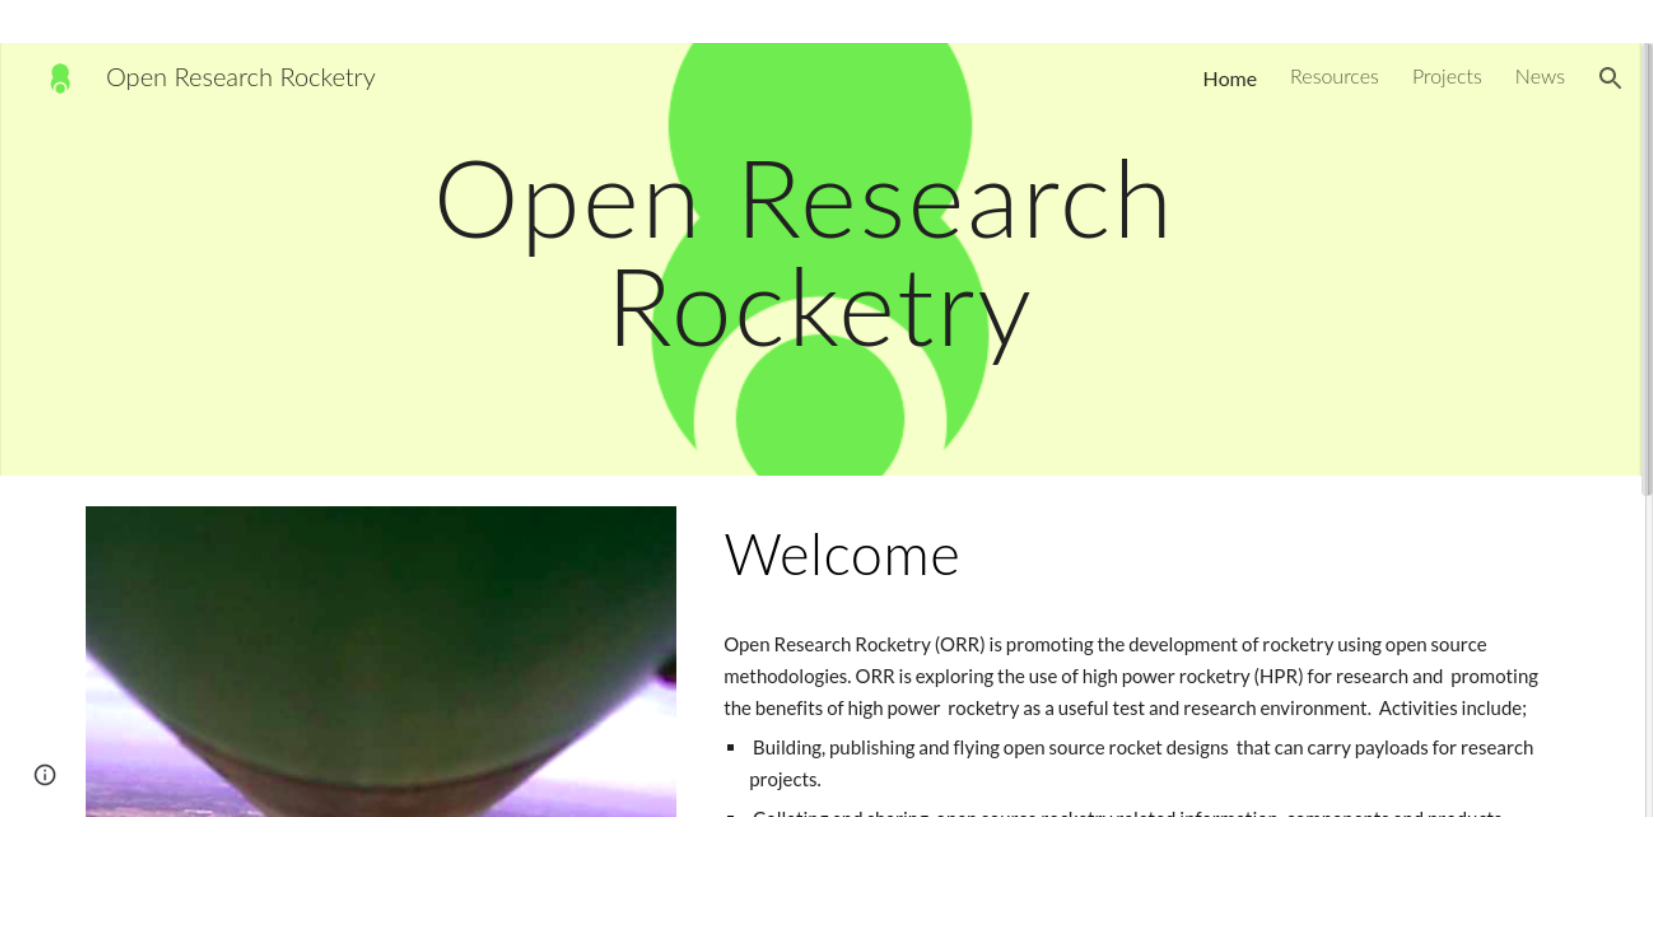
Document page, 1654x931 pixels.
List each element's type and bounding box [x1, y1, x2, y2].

picture [0, 43, 1653, 817]
